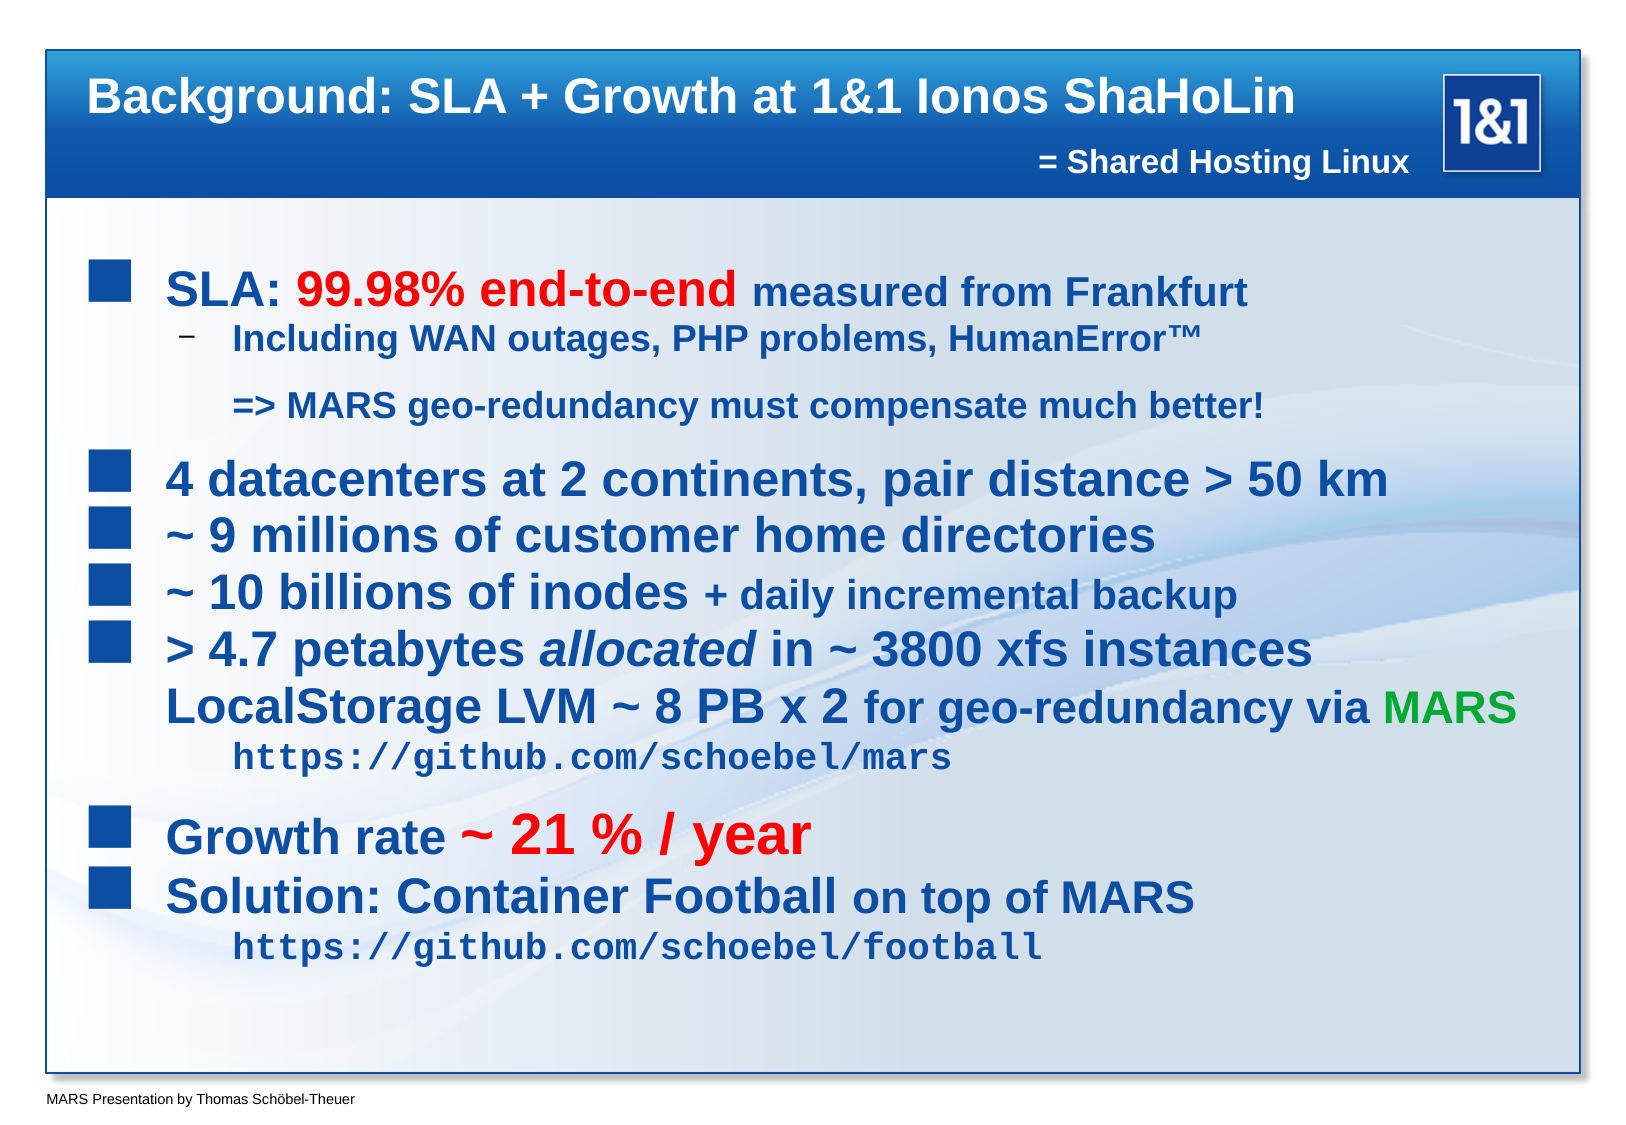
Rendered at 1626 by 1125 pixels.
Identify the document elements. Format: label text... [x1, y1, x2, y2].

title Background: SLA + Growth at 1&1 Ionos ShaHoLin = Shared Hosting Linux [86, 51, 1416, 196]
footer MARS Presentation by Thomas Schöbel-Theuer [46, 1068, 561, 1125]
picture [44, 48, 1597, 1090]
list SLA: 99.98% end-to-end measured from Frankfurt Including WAN outages, PHP problems, HumanError™ => MARS geo-redundancy must compensate much better! 4 datacenters at 2 continents, pair distance > 50 km ~ 9 millions of customer home directories ~ 10 billions of inodes + daily incremental backup > 4.7 petabytes allocated in ~ 3800 xfs instances LocalStorage LVM ~ 8 PB x 2 for geo-redundancy via MARS https://github.com/schoebel/mars Growth rate ~ 21 % / year Solution: Container Football on top of MARS https://github.com/schoebel/football [90, 260, 1546, 1021]
